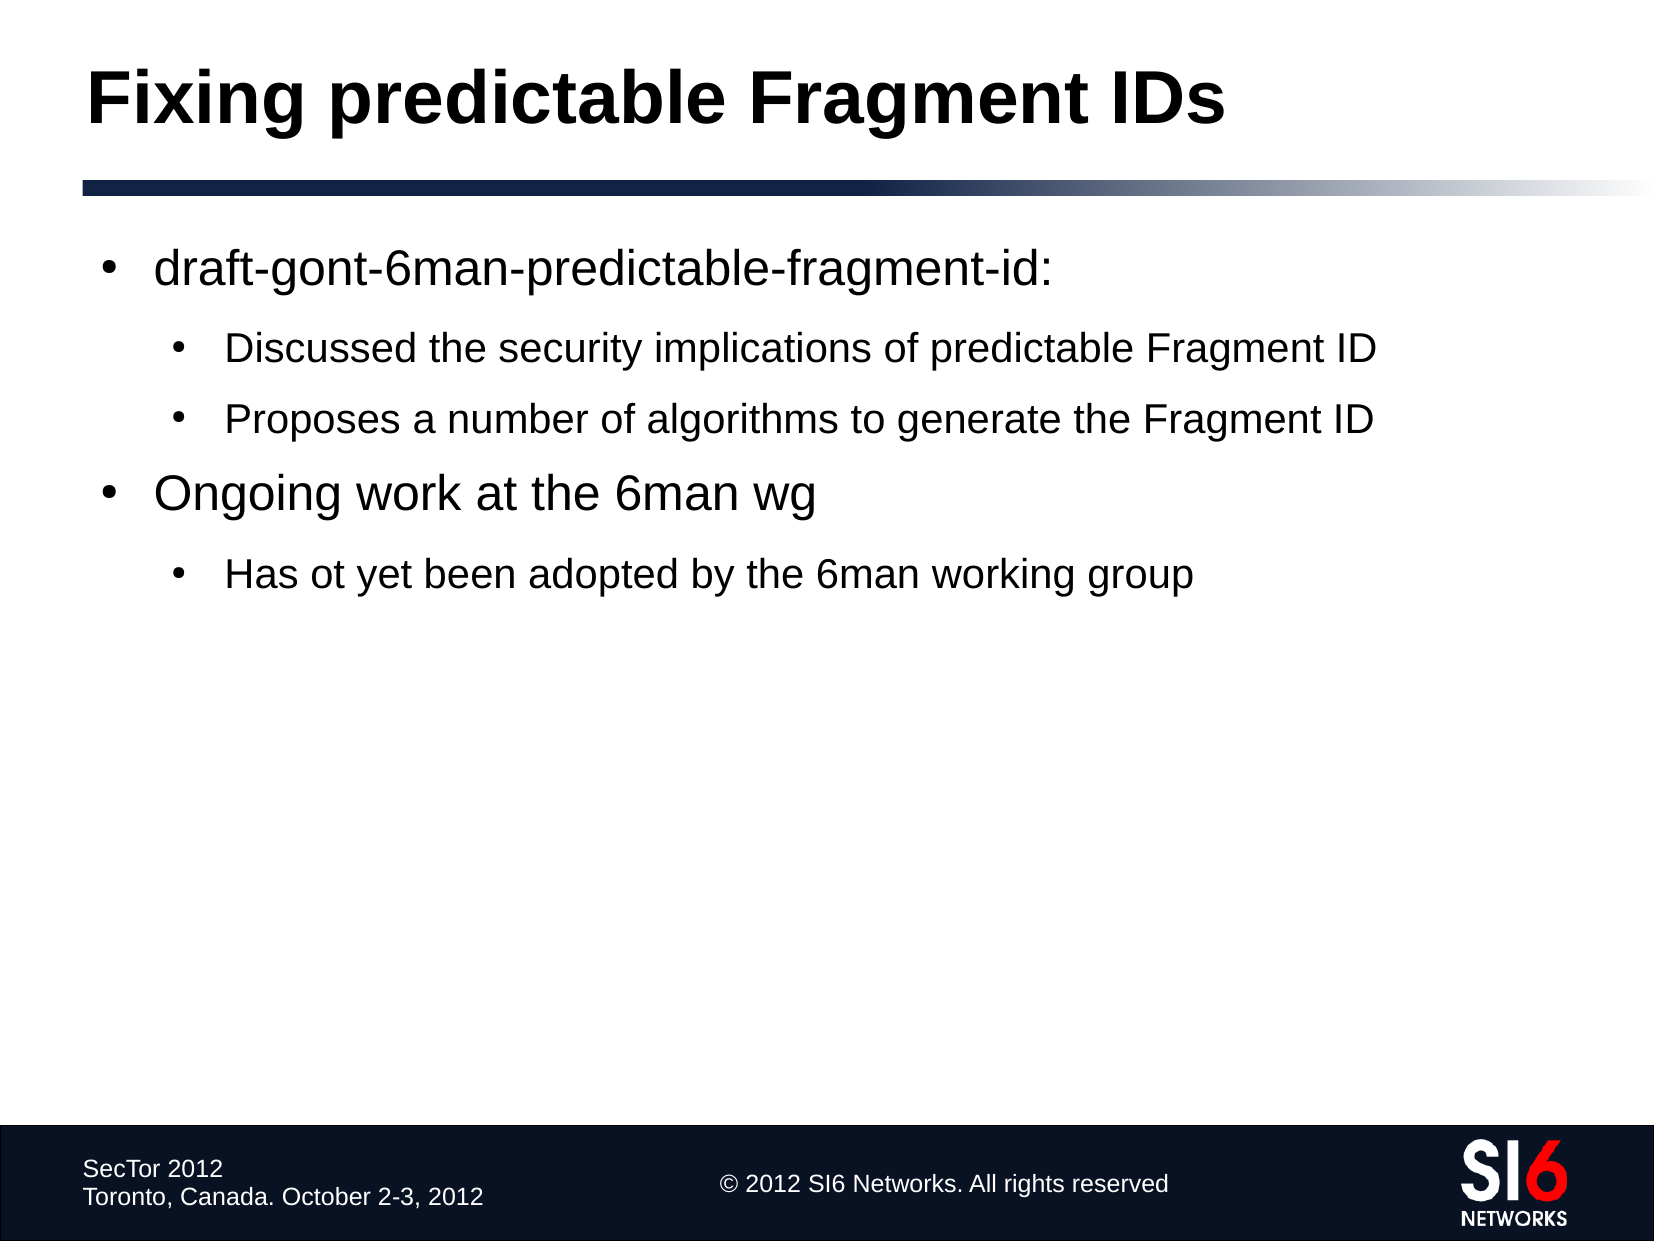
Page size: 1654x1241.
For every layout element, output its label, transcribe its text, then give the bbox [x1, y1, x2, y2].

title Fixing predictable Fragment IDs [86, 30, 1576, 166]
list draft-gont-6man-predictable-fragment-id: Discussed the security implications of predictable Fragment ID Proposes a number of algorithms to generate the Fragment ID Ongoing work at the 6man wg Has ot yet been adopted by the 6man working group [82, 240, 1571, 1059]
picture [1461, 1139, 1567, 1226]
